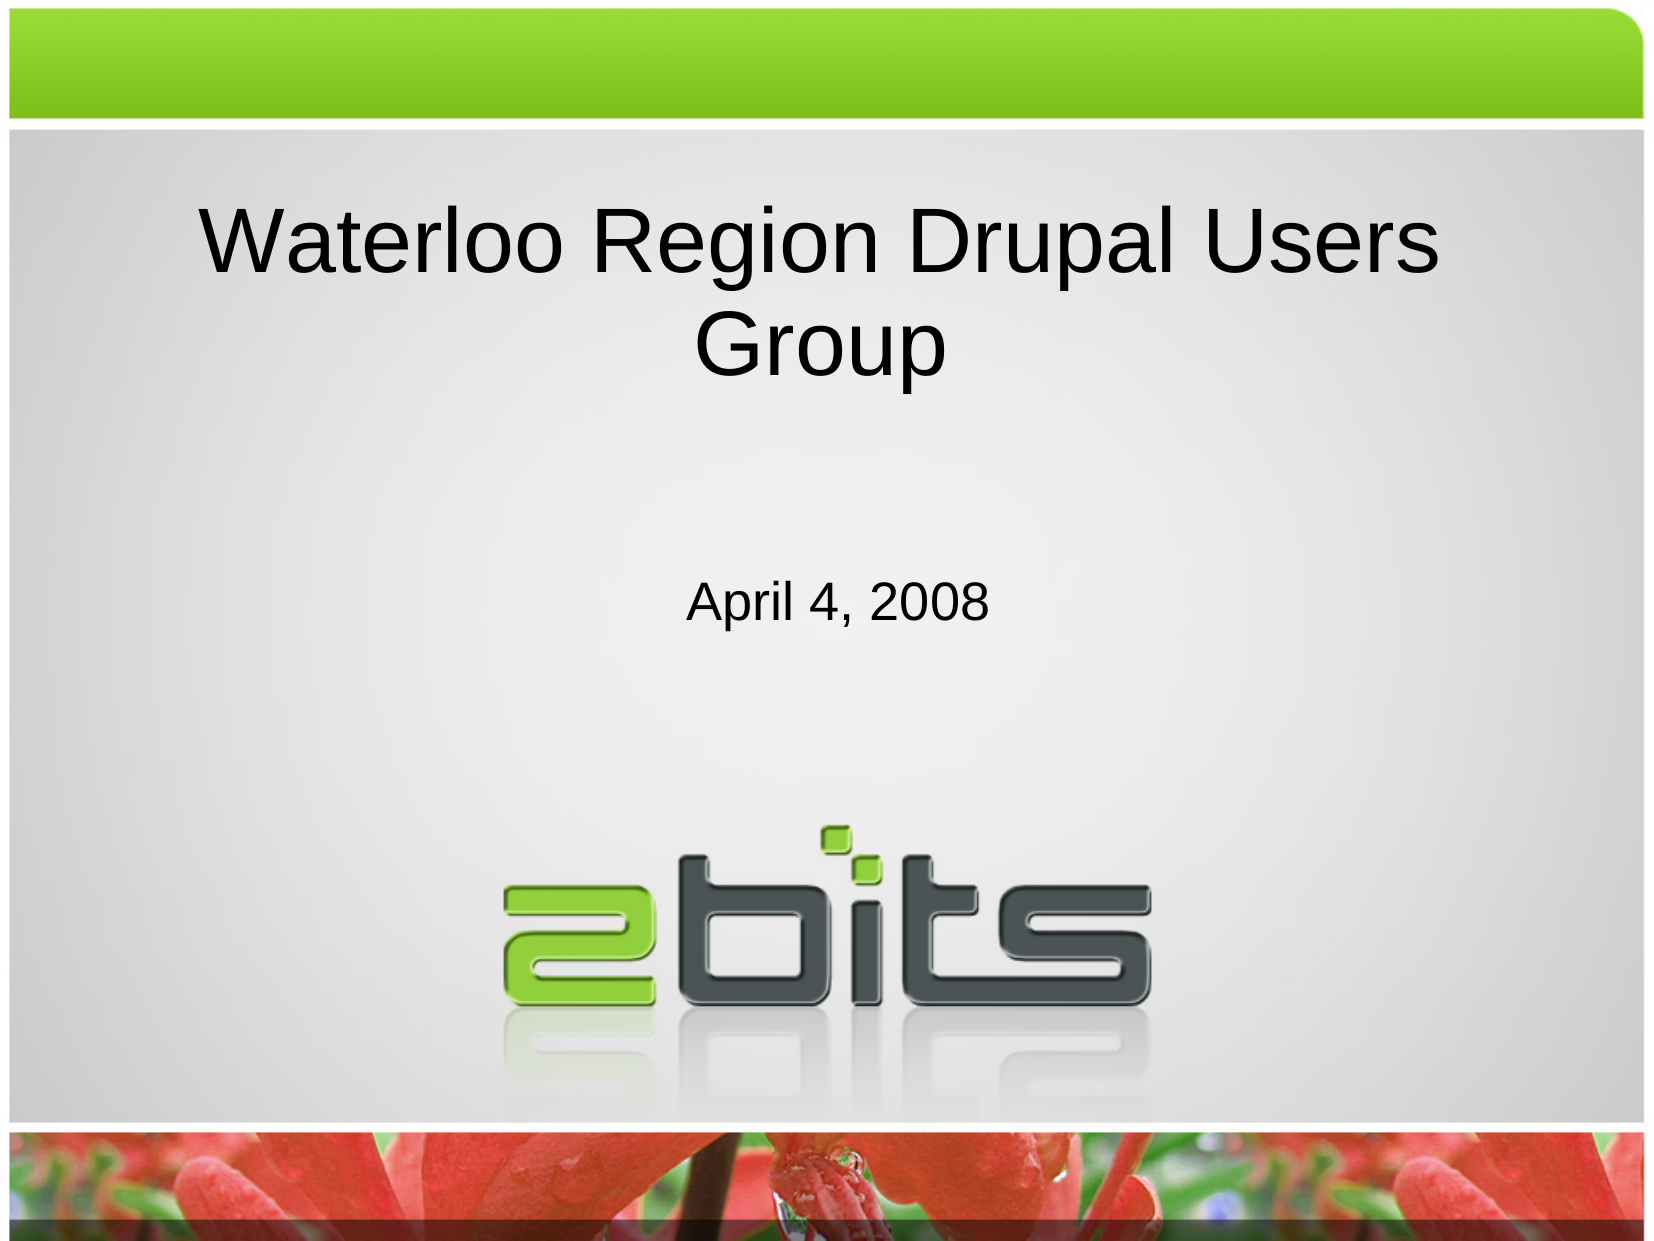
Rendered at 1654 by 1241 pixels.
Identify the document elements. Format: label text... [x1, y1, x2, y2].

picture [0, 0, 1654, 1241]
title Waterloo Region Drupal Users Group [76, 153, 1565, 432]
text_box April 4, 2008 [76, 437, 1565, 827]
